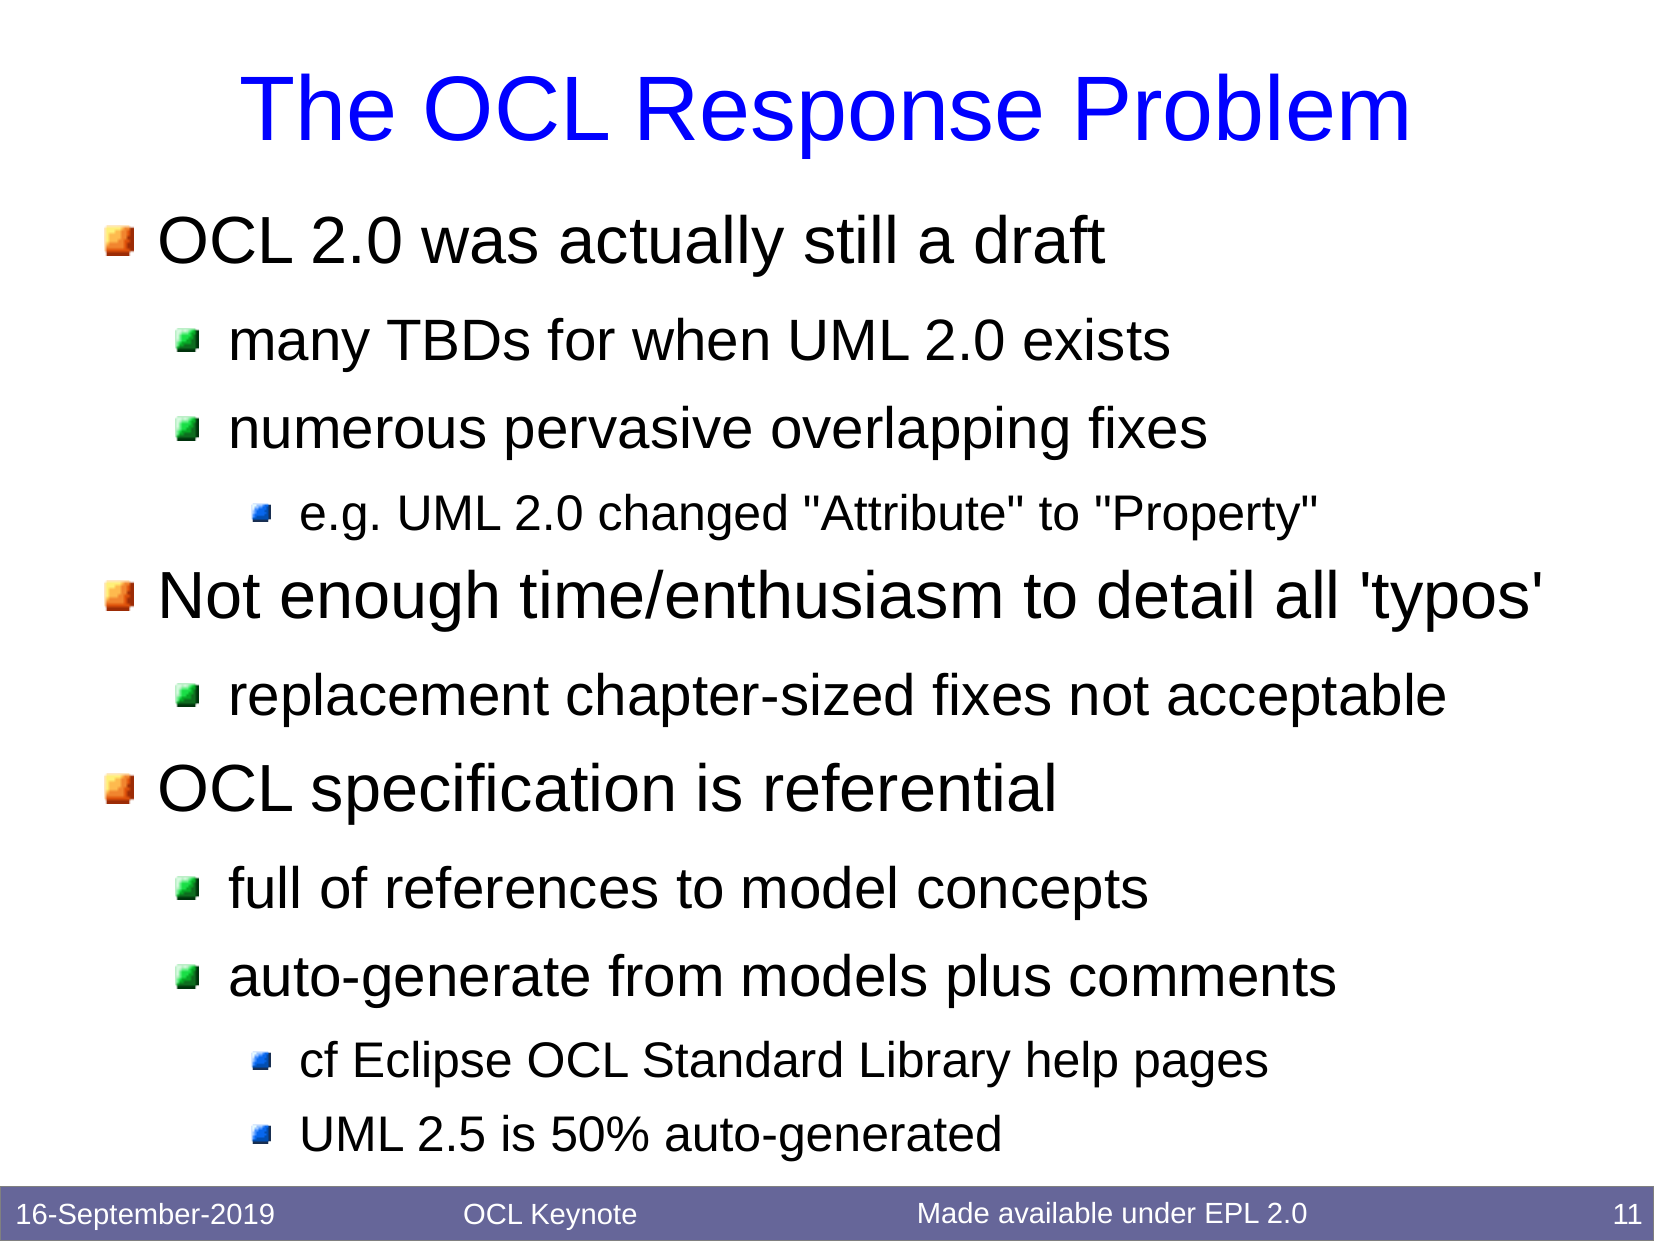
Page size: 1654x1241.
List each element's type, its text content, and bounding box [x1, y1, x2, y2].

list OCL 2.0 was actually still a draft many TBDs for when UML 2.0 exists numerous pervasive overlapping fixes e.g. UML 2.0 changed "Attribute" to "Property" Not enough time/enthusiasm to detail all 'typos' replacement chapter-sized fixes not acceptable OCL specification is referential full of references to model concepts auto-generate from models plus comments cf Eclipse OCL Standard Library help pages UML 2.5 is 50% auto-generated [86, 203, 1575, 1162]
title The OCL Response Problem [82, 49, 1571, 168]
